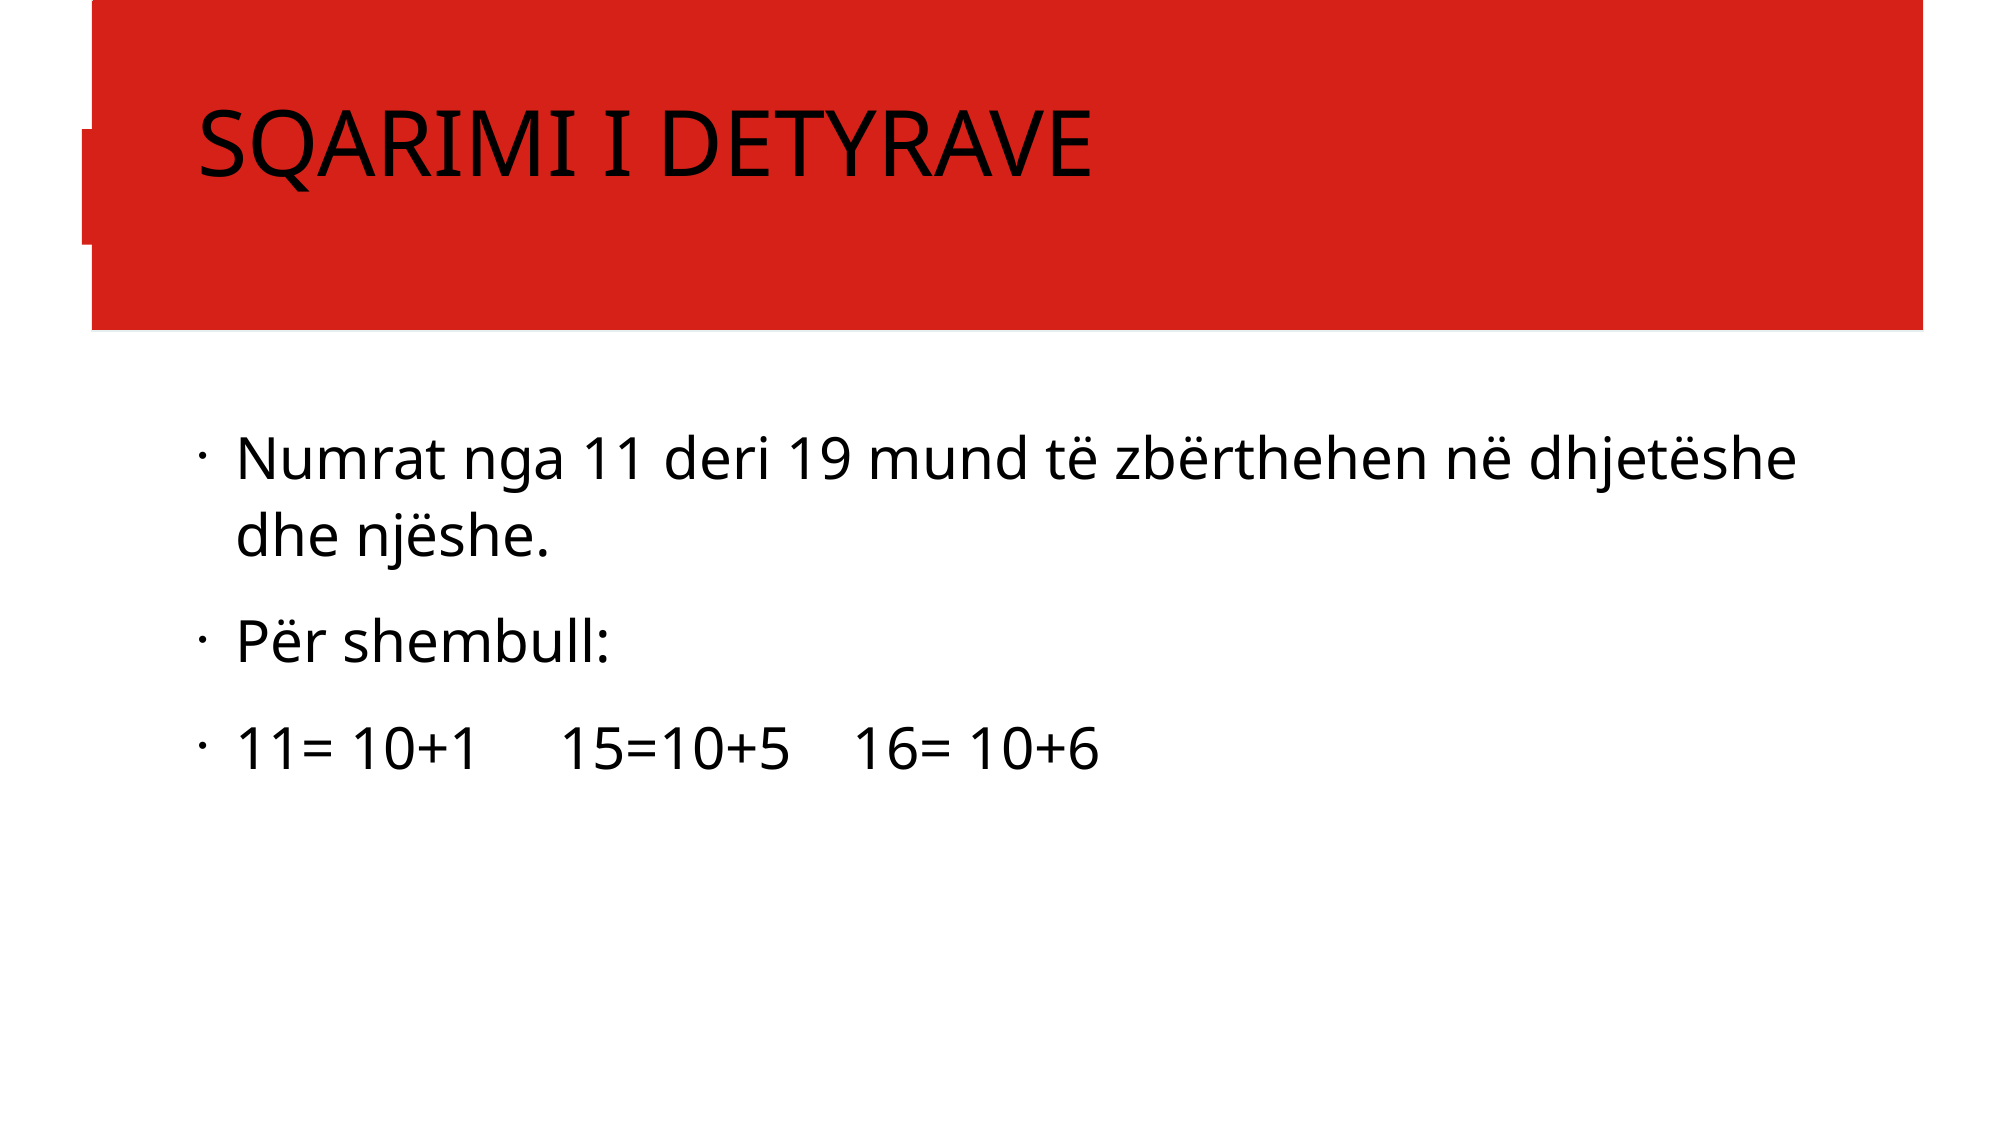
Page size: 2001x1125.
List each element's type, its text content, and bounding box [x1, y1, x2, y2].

list Numrat nga 11 deri 19 mund të zbërthehen në dhjetëshe dhe njëshe. Për shembull: 11= 10+1 15=10+5 16= 10+6 [183, 406, 1851, 1013]
title SQARIMI I DETYRAVE [183, 90, 1851, 284]
